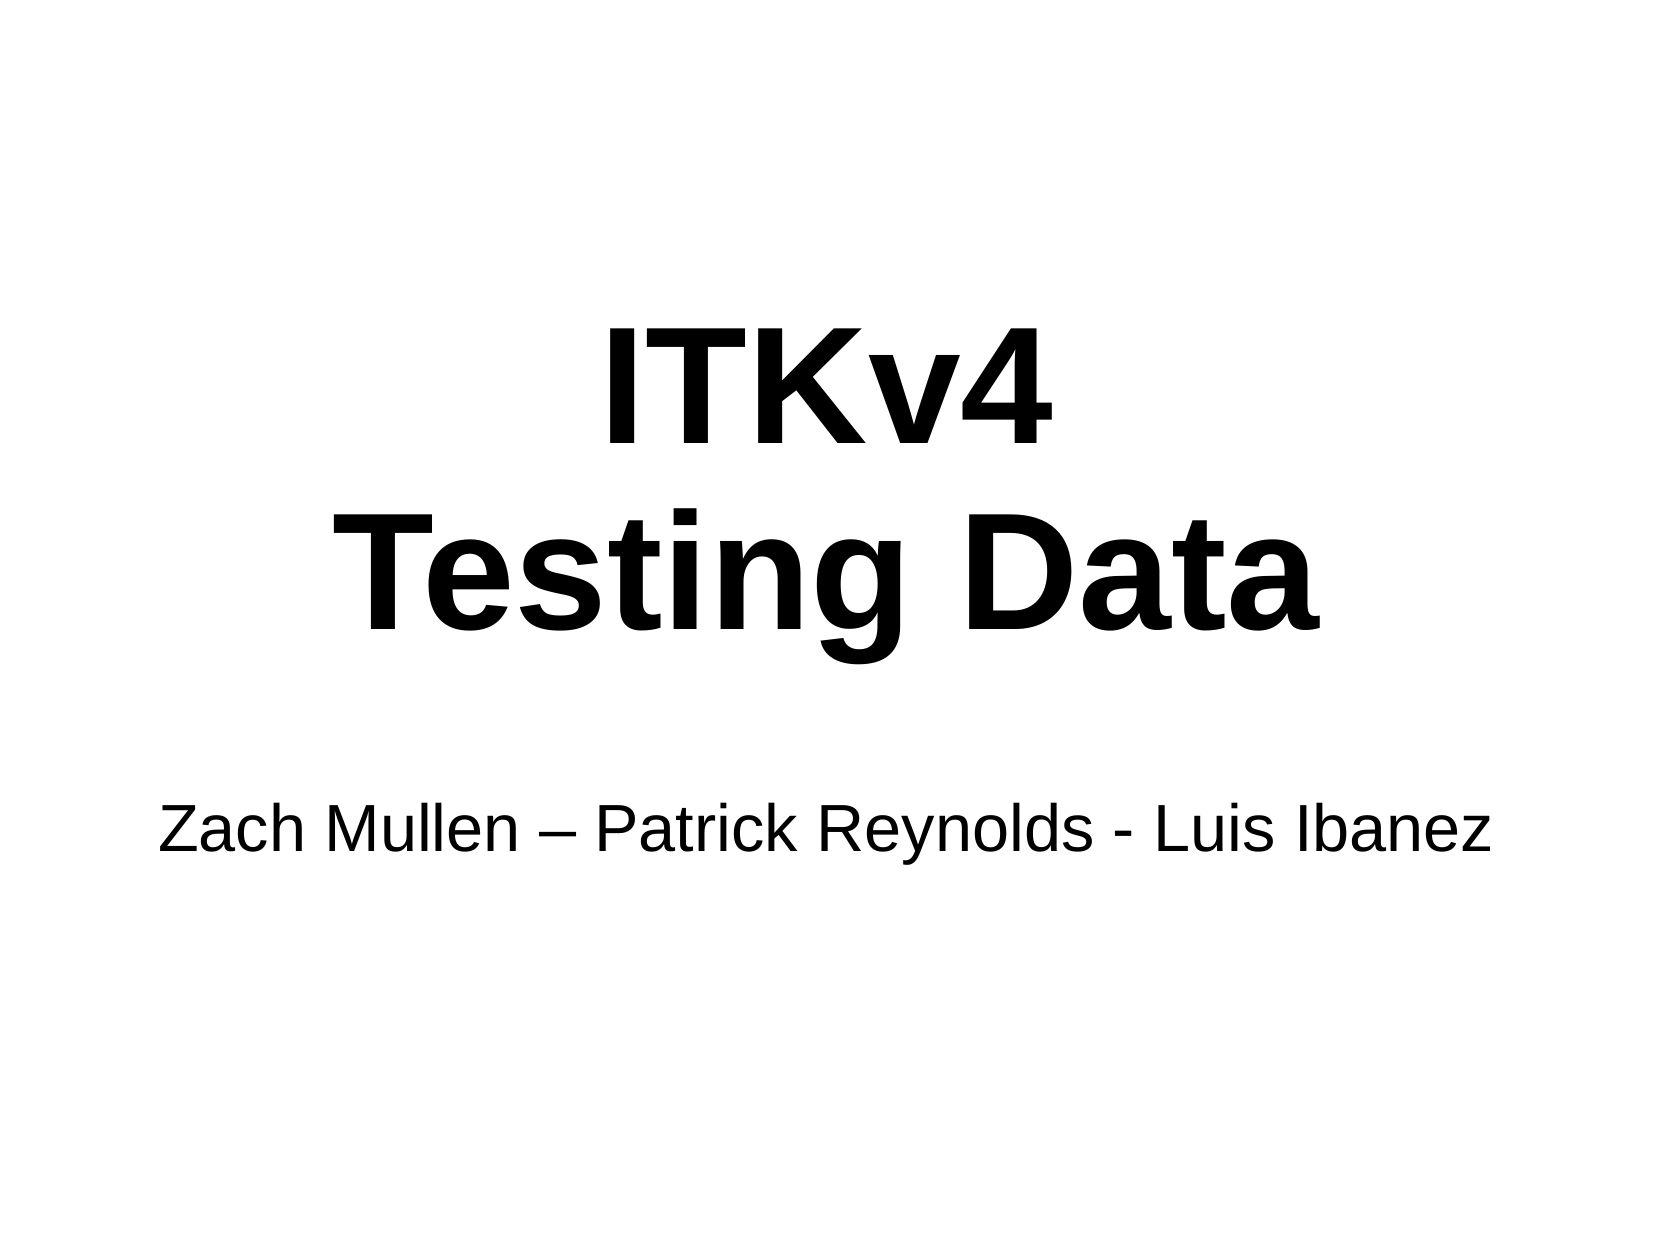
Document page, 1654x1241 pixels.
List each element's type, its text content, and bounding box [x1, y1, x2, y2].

subtitle ITKv4 Testing Data Zach Mullen – Patrick Reynolds - Luis Ibanez [82, 56, 1571, 1102]
